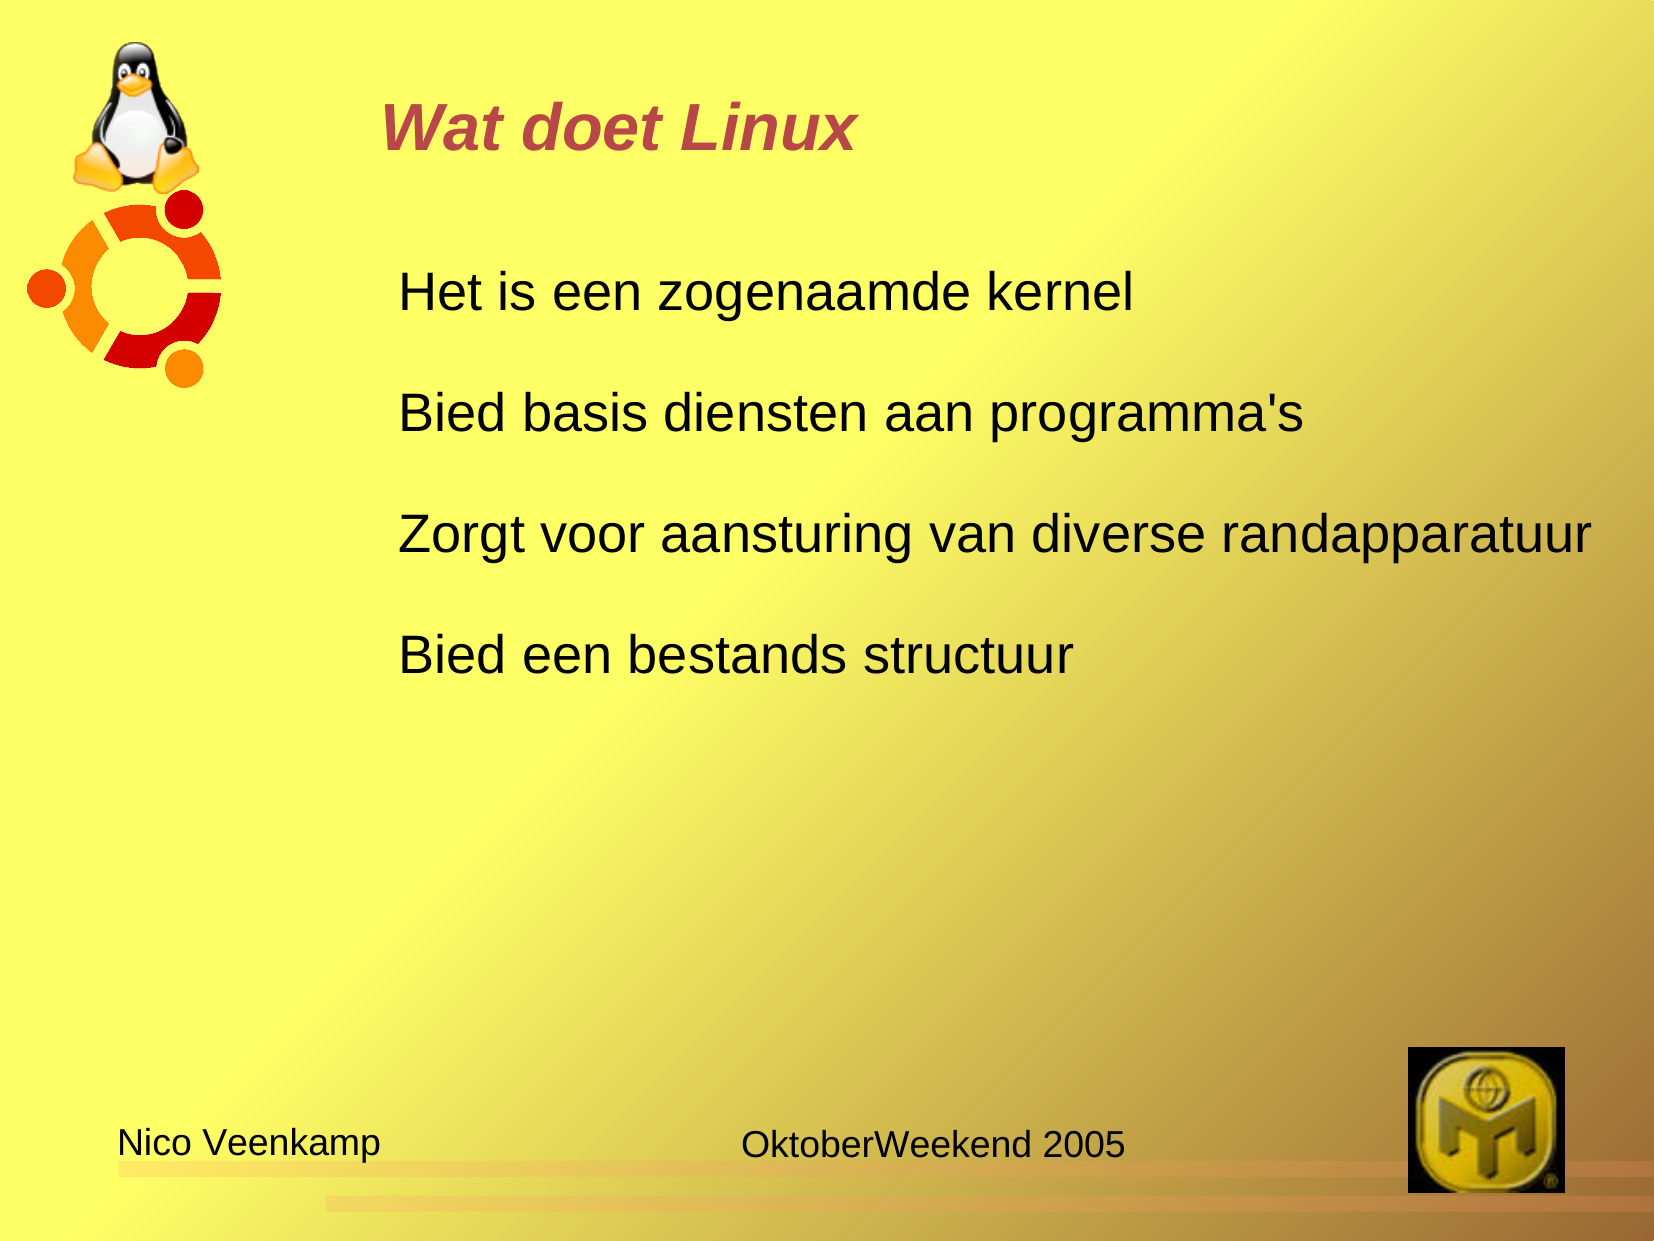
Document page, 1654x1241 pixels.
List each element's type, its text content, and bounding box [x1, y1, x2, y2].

picture [27, 42, 222, 388]
text_box Het is een zogenaamde kernel Bied basis diensten aan programma's Zorgt voor aansturing van diverse randapparatuur Bied een bestands structuur [383, 253, 1392, 879]
text_box Wat doet Linux [366, 82, 789, 184]
picture [1408, 1047, 1565, 1193]
